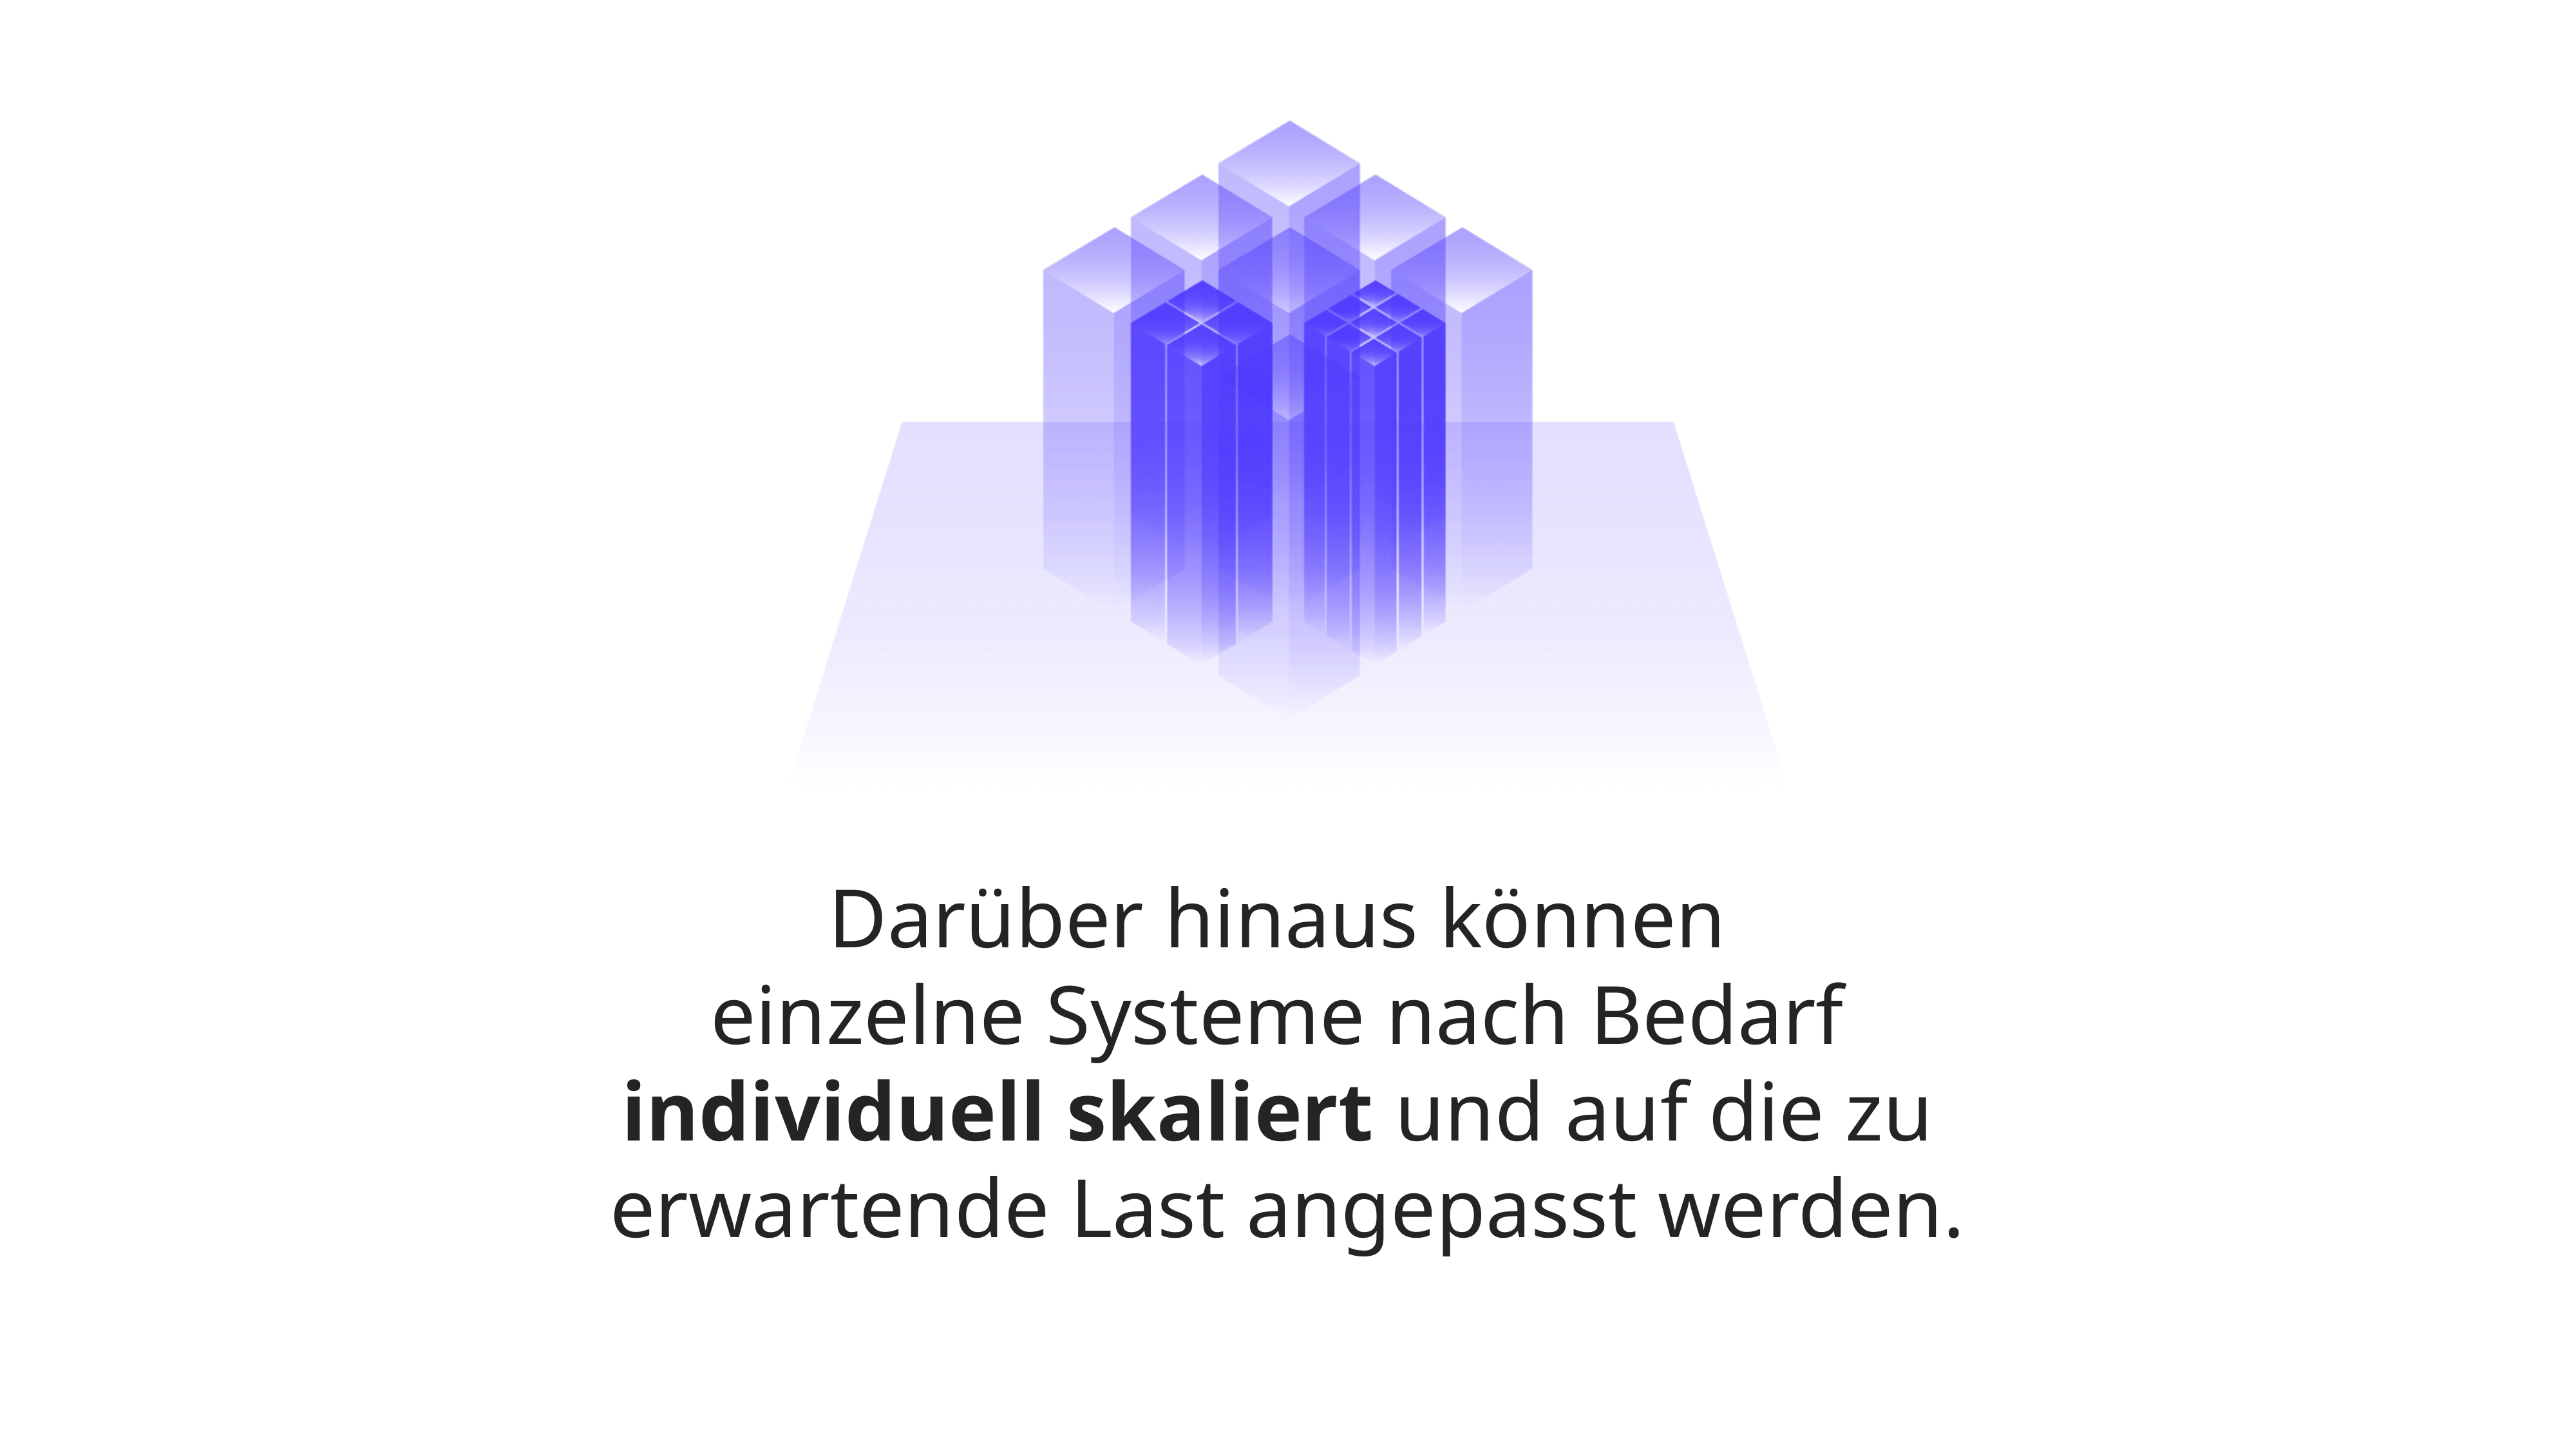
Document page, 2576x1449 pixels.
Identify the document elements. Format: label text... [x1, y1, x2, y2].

list Darüber hinaus können einzelne Systeme nach Bedarf individuell skaliert und auf die zu erwartende Last angepasst werden. [301, 775, 2275, 1345]
picture [787, 120, 1789, 790]
